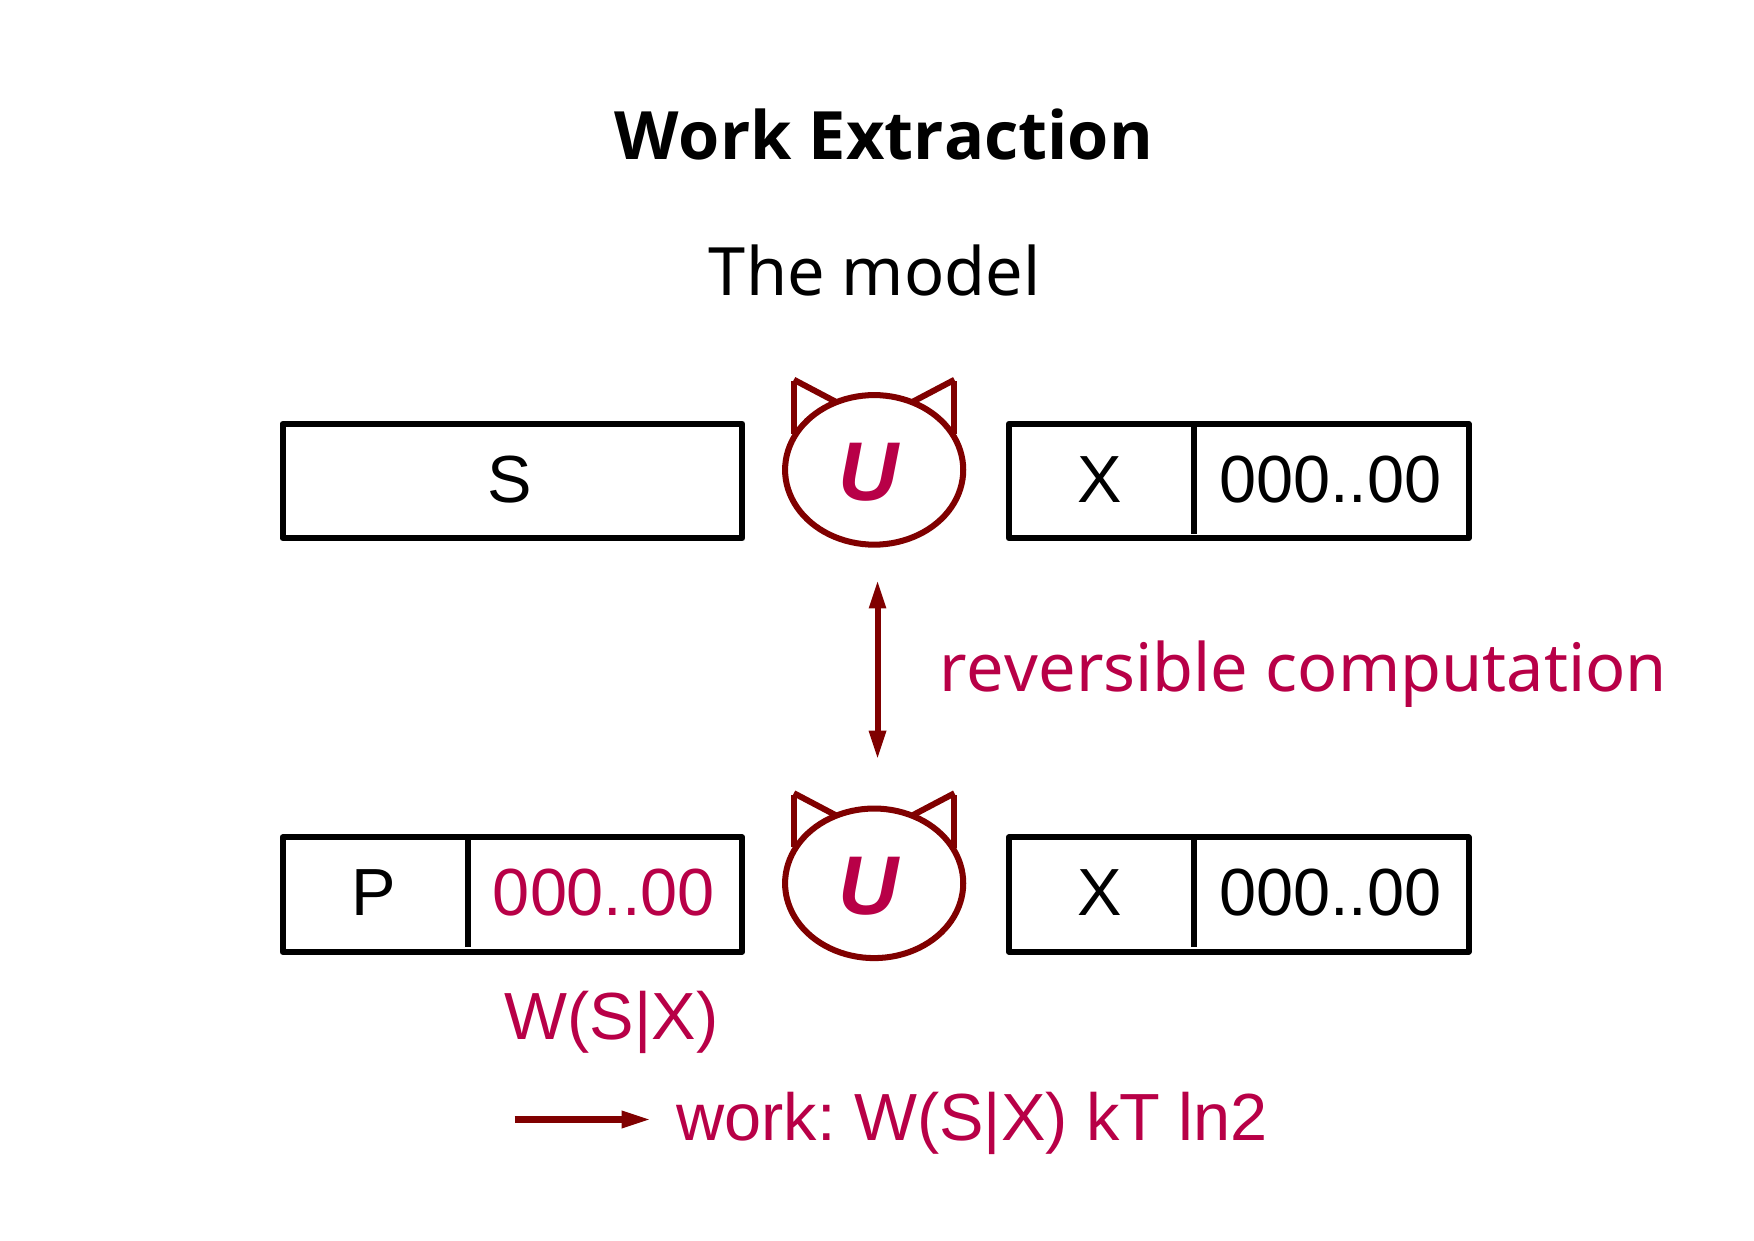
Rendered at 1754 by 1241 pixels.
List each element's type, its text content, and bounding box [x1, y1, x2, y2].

text_box reversible computation [924, 612, 1754, 703]
text_box U [820, 828, 958, 943]
text_box 000..00 [1201, 431, 1460, 527]
text_box 000..00 [1201, 844, 1460, 941]
text_box S [469, 431, 550, 527]
text_box U [820, 415, 958, 530]
text_box work: W(S|X) kT ln2 [658, 1069, 1285, 1165]
text_box X [1059, 844, 1141, 941]
text_box Work Extraction [599, 81, 1754, 171]
text_box The model [694, 217, 1754, 307]
text_box X [1059, 431, 1141, 527]
text_box W(S|X) [486, 968, 737, 1065]
text_box 000..00 [475, 844, 734, 941]
text_box P [333, 844, 414, 941]
